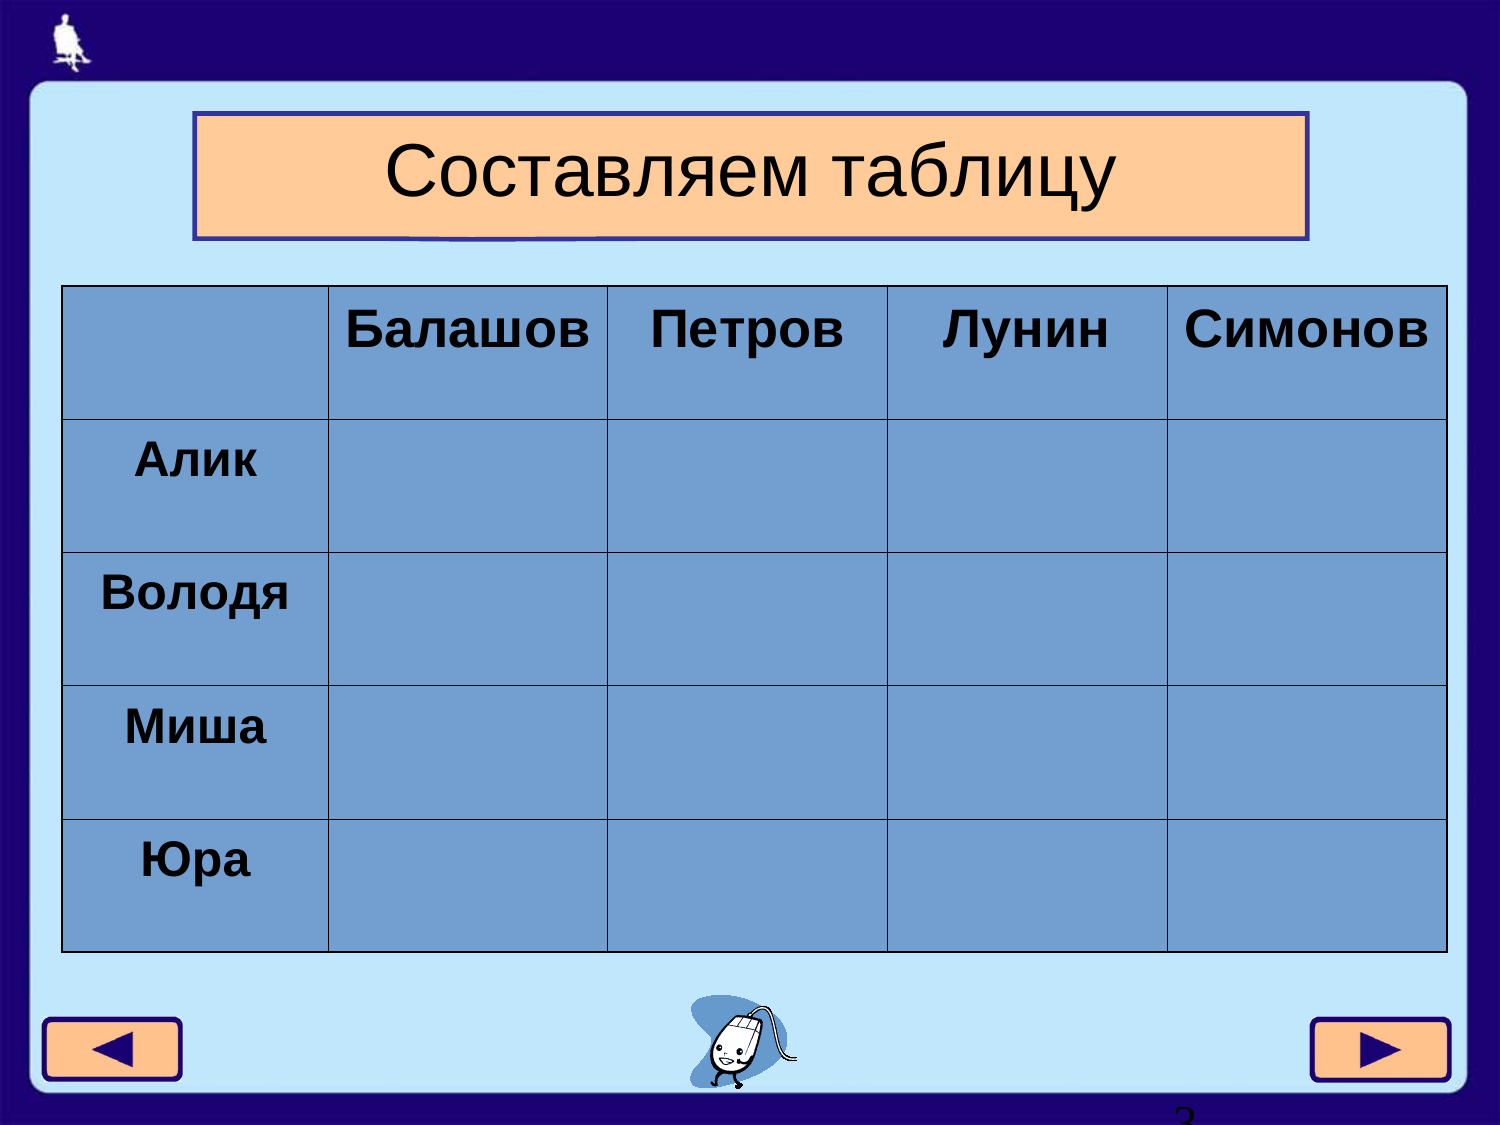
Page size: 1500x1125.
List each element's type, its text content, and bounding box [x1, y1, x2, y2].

table_cell [608, 420, 887, 552]
table_cell [608, 686, 887, 819]
table_header Симонов [1168, 287, 1446, 419]
table_header Лунин [888, 287, 1167, 419]
text_box Составляем таблицу [194, 113, 1308, 240]
table_header [63, 287, 328, 419]
table_cell Юра [63, 820, 328, 951]
table_cell [329, 820, 607, 951]
table_cell [329, 686, 607, 819]
table_cell Миша [63, 686, 328, 819]
table_cell [888, 553, 1167, 685]
table_cell [608, 553, 887, 685]
text_box <номер> [1158, 1082, 1471, 1125]
table_cell [888, 420, 1167, 552]
table_cell [329, 553, 607, 685]
table_cell [1168, 553, 1446, 685]
table_cell [1168, 820, 1446, 951]
table_cell [888, 820, 1167, 951]
table_cell Алик [63, 420, 328, 552]
picture [0, 0, 1500, 1125]
table_cell [329, 420, 607, 552]
table_cell [888, 686, 1167, 819]
table_cell Володя [63, 553, 328, 685]
table_cell [1168, 420, 1446, 552]
table_cell [608, 820, 887, 951]
table_cell [1168, 686, 1446, 819]
table_header Петров [608, 287, 887, 419]
table_header Балашов [329, 287, 607, 419]
